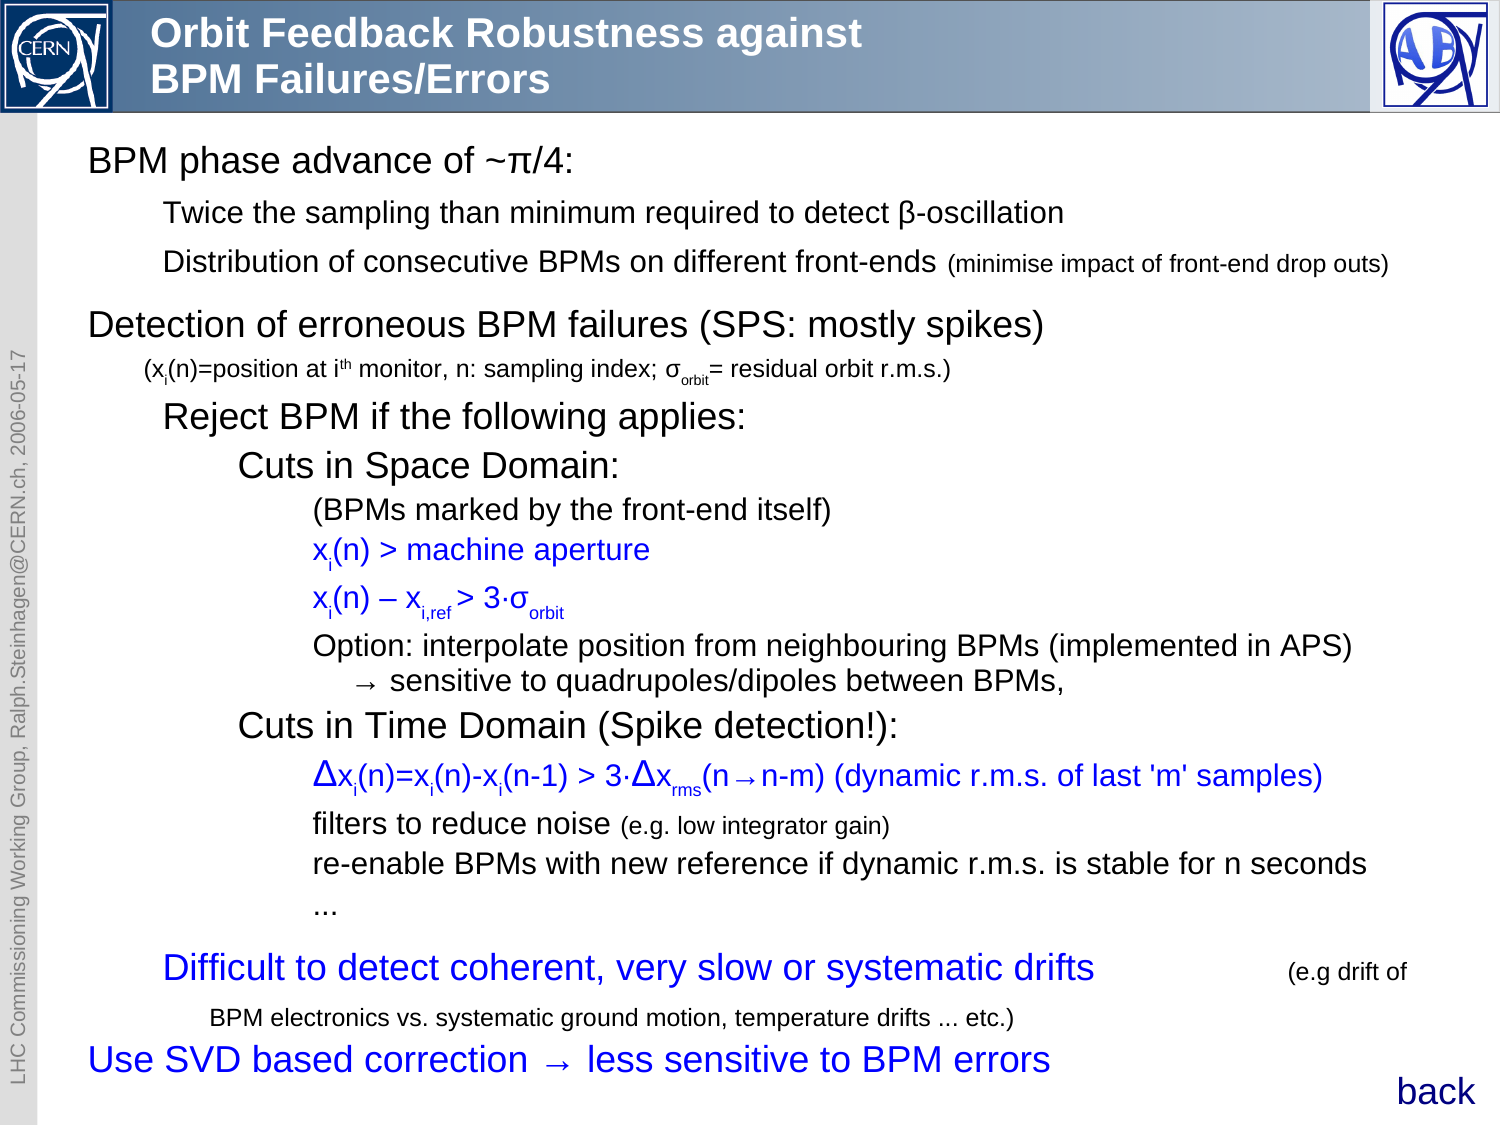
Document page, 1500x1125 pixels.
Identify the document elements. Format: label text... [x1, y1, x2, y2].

title Orbit Feedback Robustness against BPM Failures/Errors [150, 0, 1201, 113]
list BPM phase advance of ~π/4: Twice the sampling than minimum required to detect β-oscillation Distribution of consecutive BPMs on different front-ends (minimise impact of front-end drop outs) Detection of erroneous BPM failures (SPS: mostly spikes) (xi(n)=position at ith monitor, n: sampling index; σorbit= residual orbit r.m.s.) Reject BPM if the following applies: Cuts in Space Domain: (BPMs marked by the front-end itself) xi(n) > machine aperture xi(n) – xi,ref > 3∙σorbit Option: interpolate position from neighbouring BPMs (implemented in APS) → sensitive to quadrupoles/dipoles between BPMs, Cuts in Time Domain (Spike detection!): Δxi(n)=xi(n)-xi(n-1) > 3∙Δxrms(n→n-m) (dynamic r.m.s. of last 'm' samples) filters to reduce noise (e.g. low integrator gain) re-enable BPMs with new reference if dynamic r.m.s. is stable for n seconds ... Difficult to detect coherent, very slow or systematic drifts (e.g drift of BPM electronics vs. systematic ground motion, temperature drifts ... etc.) Use SVD based correction → less sensitive to BPM errors [87, 137, 1447, 1081]
picture [0, 0, 113, 113]
text_box back [1381, 1062, 1500, 1120]
picture [1382, 1, 1489, 108]
